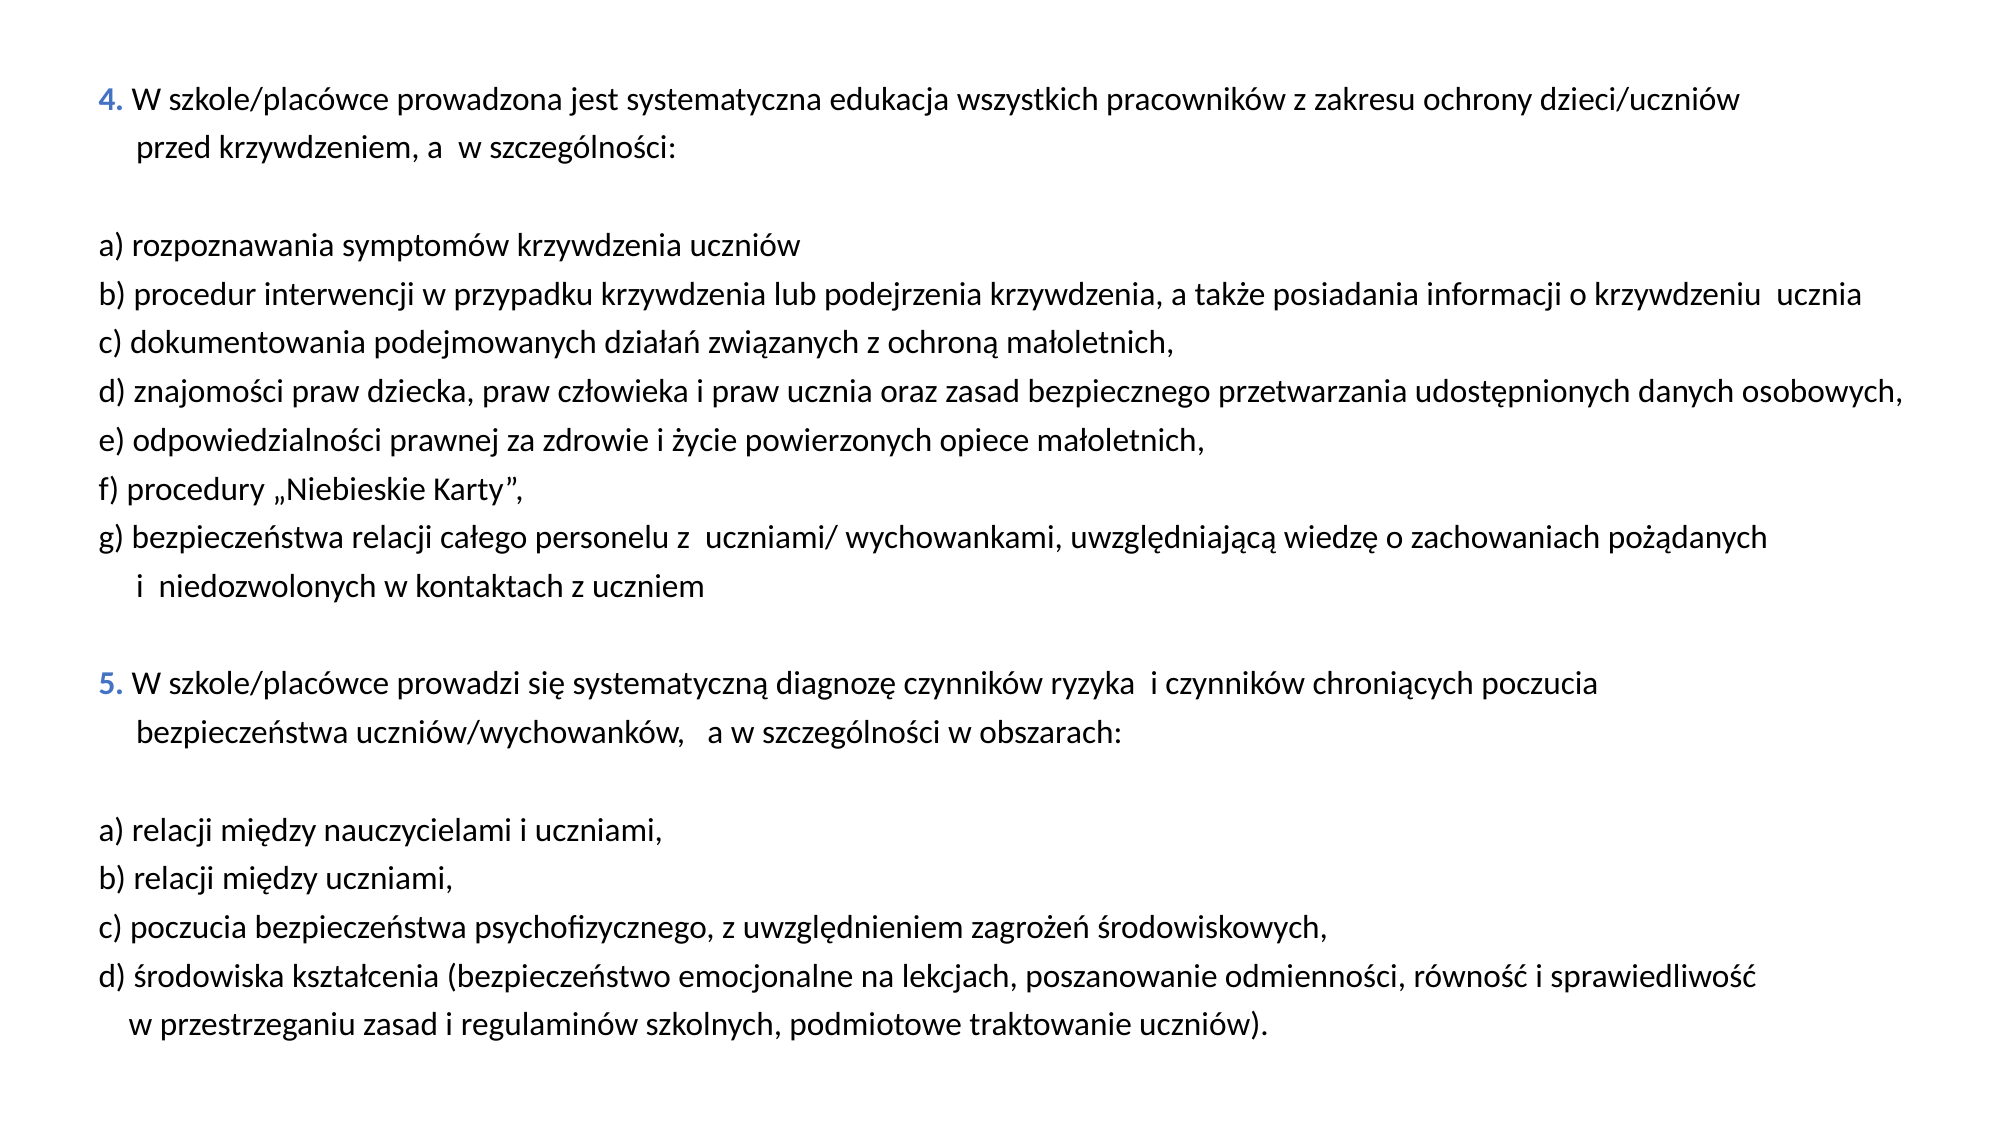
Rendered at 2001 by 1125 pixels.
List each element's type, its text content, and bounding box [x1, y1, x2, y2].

list 4. W szkole/placówce prowadzona jest systematyczna edukacja wszystkich pracowników z zakresu ochrony dzieci/uczniów przed krzywdzeniem, a w szczególności: a) rozpoznawania symptomów krzywdzenia uczniów b) procedur interwencji w przypadku krzywdzenia lub podejrzenia krzywdzenia, a także posiadania informacji o krzywdzeniu ucznia c) dokumentowania podejmowanych działań związanych z ochroną małoletnich, d) znajomości praw dziecka, praw człowieka i praw ucznia oraz zasad bezpiecznego przetwarzania udostępnionych danych osobowych, e) odpowiedzialności prawnej za zdrowie i życie powierzonych opiece małoletnich, f) procedury „Niebieskie Karty”, g) bezpieczeństwa relacji całego personelu z uczniami/ wychowankami, uwzględniającą wiedzę o zachowaniach pożądanych i niedozwolonych w kontaktach z uczniem 5. W szkole/placówce prowadzi się systematyczną diagnozę czynników ryzyka i czynników chroniących poczucia bezpieczeństwa uczniów/wychowanków, a w szczególności w obszarach: a) relacji między nauczycielami i uczniami, b) relacji między uczniami, c) poczucia bezpieczeństwa psychofizycznego, z uwzględnieniem zagrożeń środowiskowych, d) środowiska kształcenia (bezpieczeństwo emocjonalne na lekcjach, poszanowanie odmienności, równość i sprawiedliwość w przestrzeganiu zasad i regulaminów szkolnych, podmiotowe traktowanie uczniów). [83, 80, 1927, 1092]
